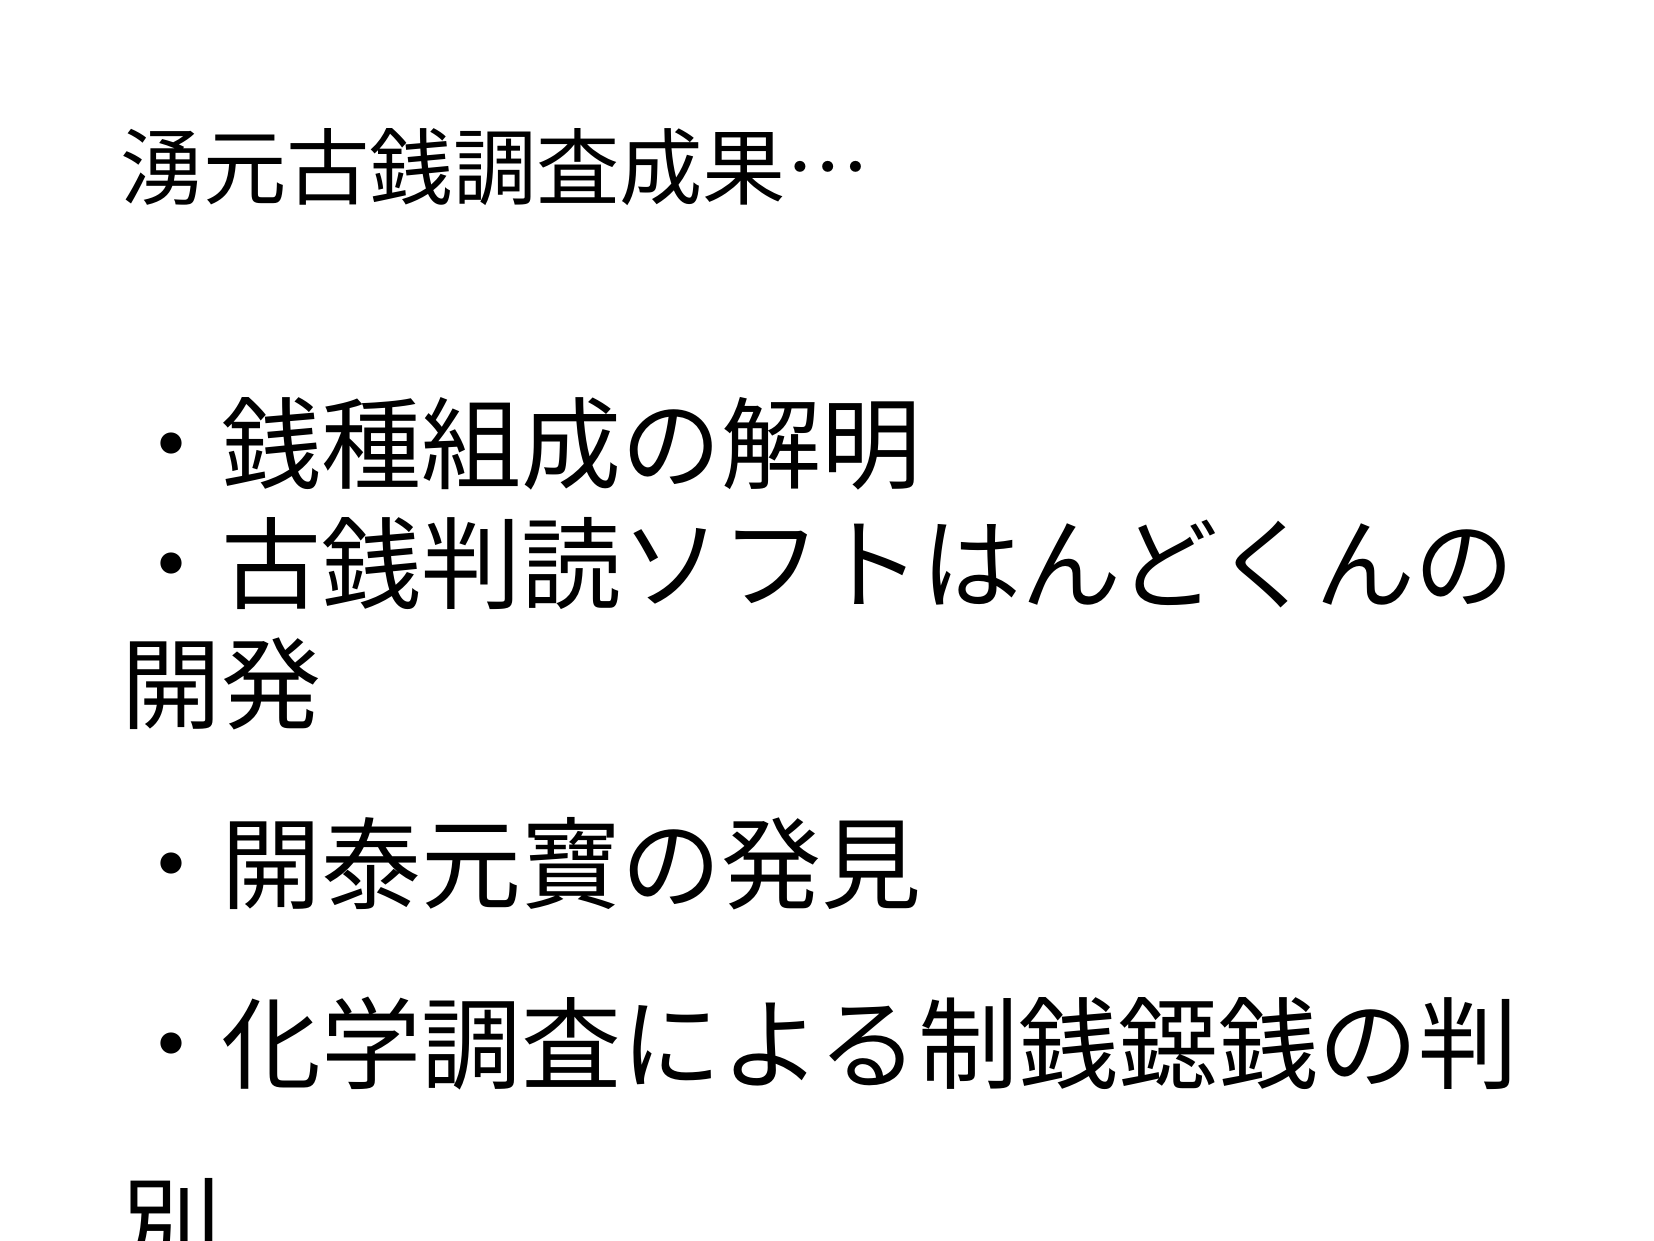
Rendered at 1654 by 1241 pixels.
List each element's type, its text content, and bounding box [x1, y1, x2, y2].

text_box 湧元古銭調査成果… [105, 107, 1228, 223]
text_box ・銭種組成の解明 ・古銭判読ソフトはんどくんの開発 ・開泰元寶の発見 ・化学調査による制銭鐚銭の判別 [106, 253, 1583, 989]
